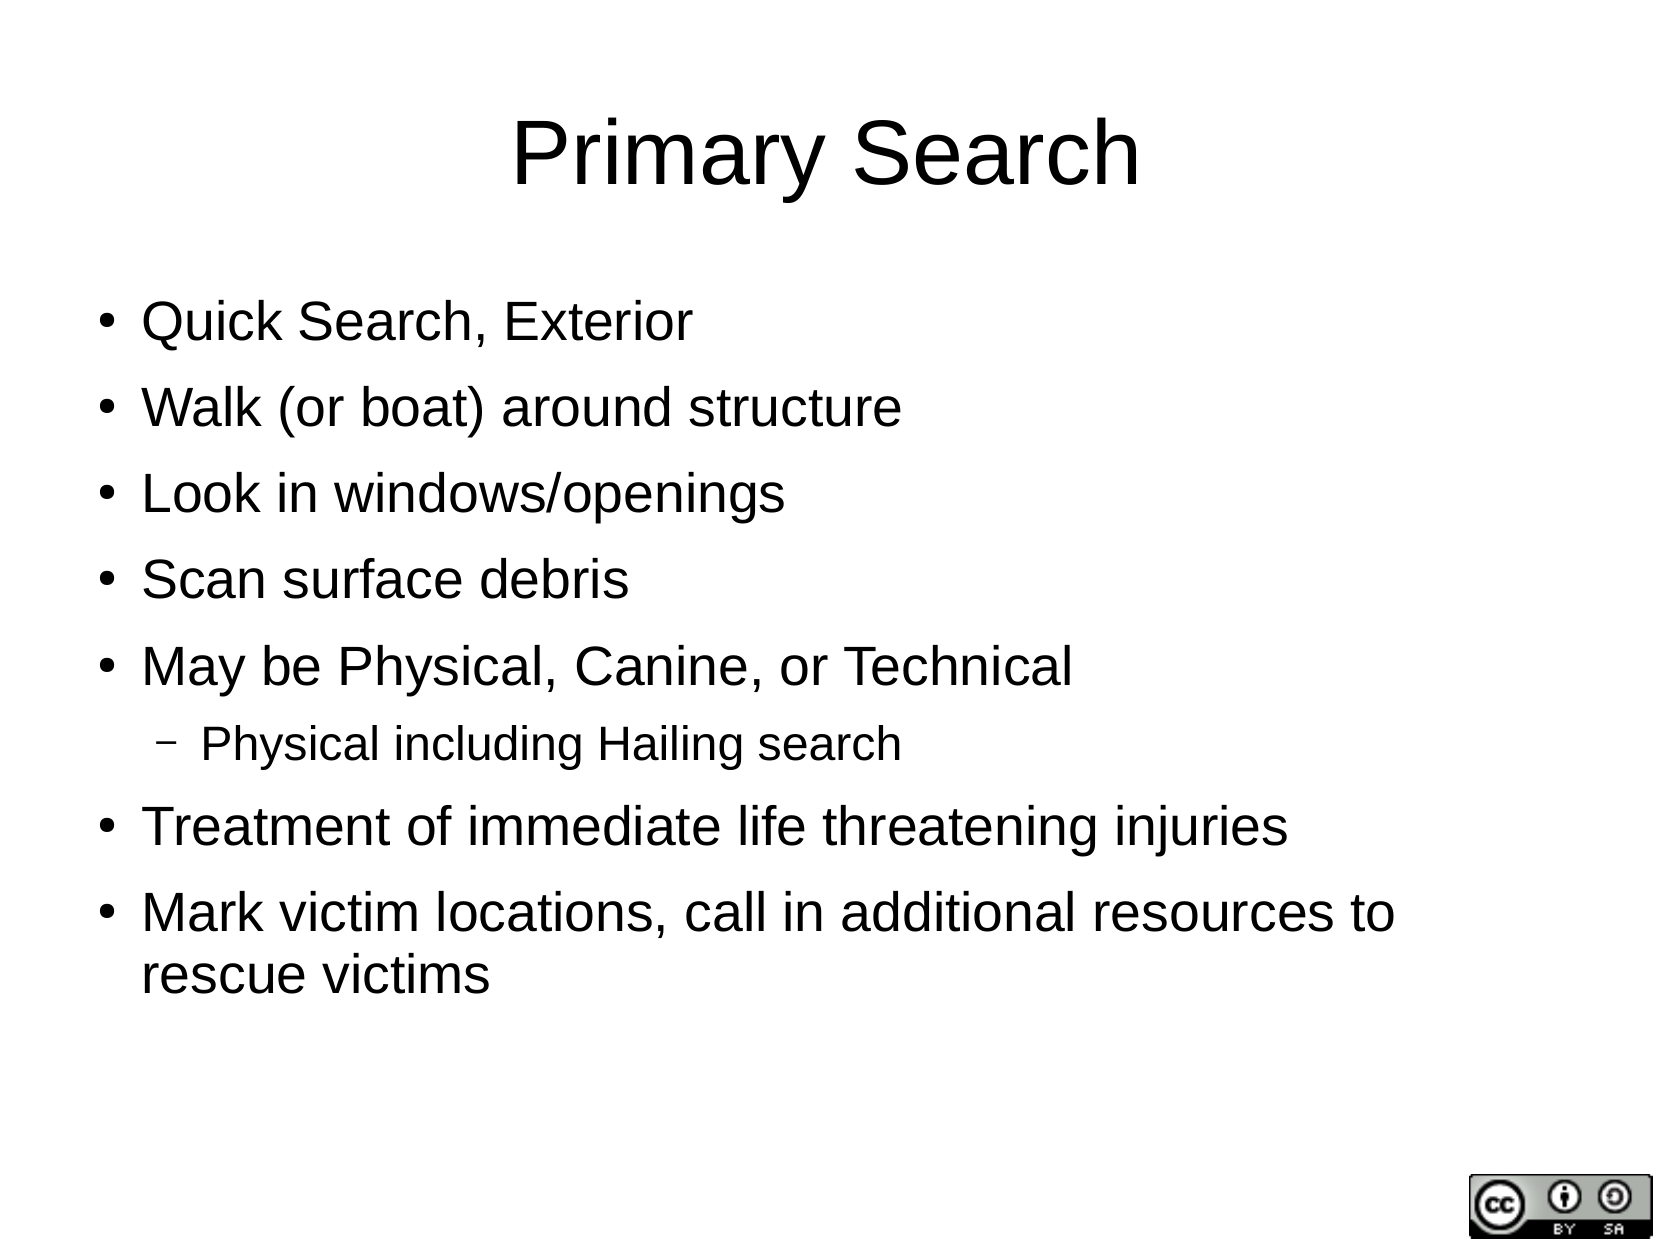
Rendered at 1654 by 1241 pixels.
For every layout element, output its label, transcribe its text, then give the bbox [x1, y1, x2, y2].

picture [1469, 1174, 1653, 1239]
title Primary Search [82, 49, 1571, 257]
list Quick Search, Exterior Walk (or boat) around structure Look in windows/openings Scan surface debris May be Physical, Canine, or Technical Physical including Hailing search Treatment of immediate life threatening injuries Mark victim locations, call in additional resources to rescue victims [82, 290, 1571, 1010]
